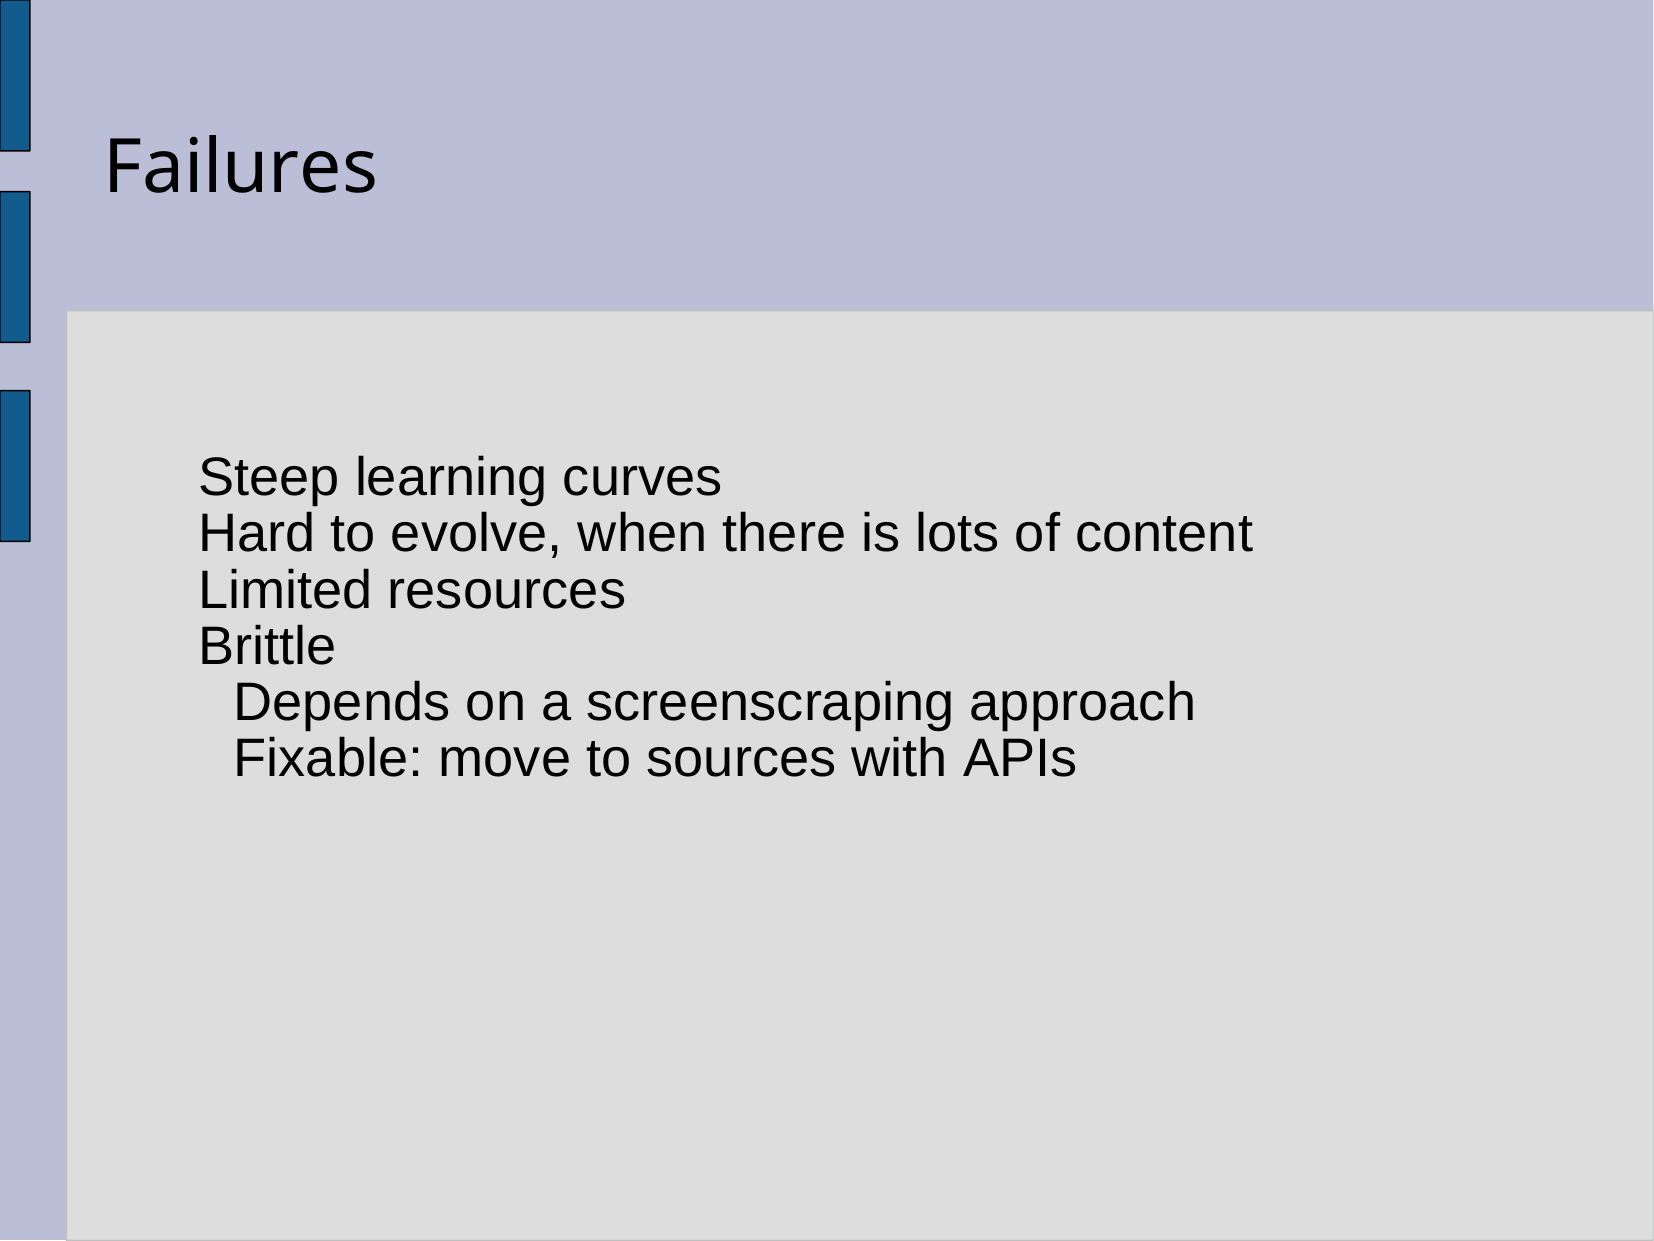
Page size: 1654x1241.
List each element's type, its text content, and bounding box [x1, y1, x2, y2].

text_box Steep learning curves Hard to evolve, when there is lots of content Limited resources Brittle Depends on a screenscraping approach Fixable: move to sources with APIs [147, 443, 1534, 973]
text_box Failures [88, 86, 1595, 207]
